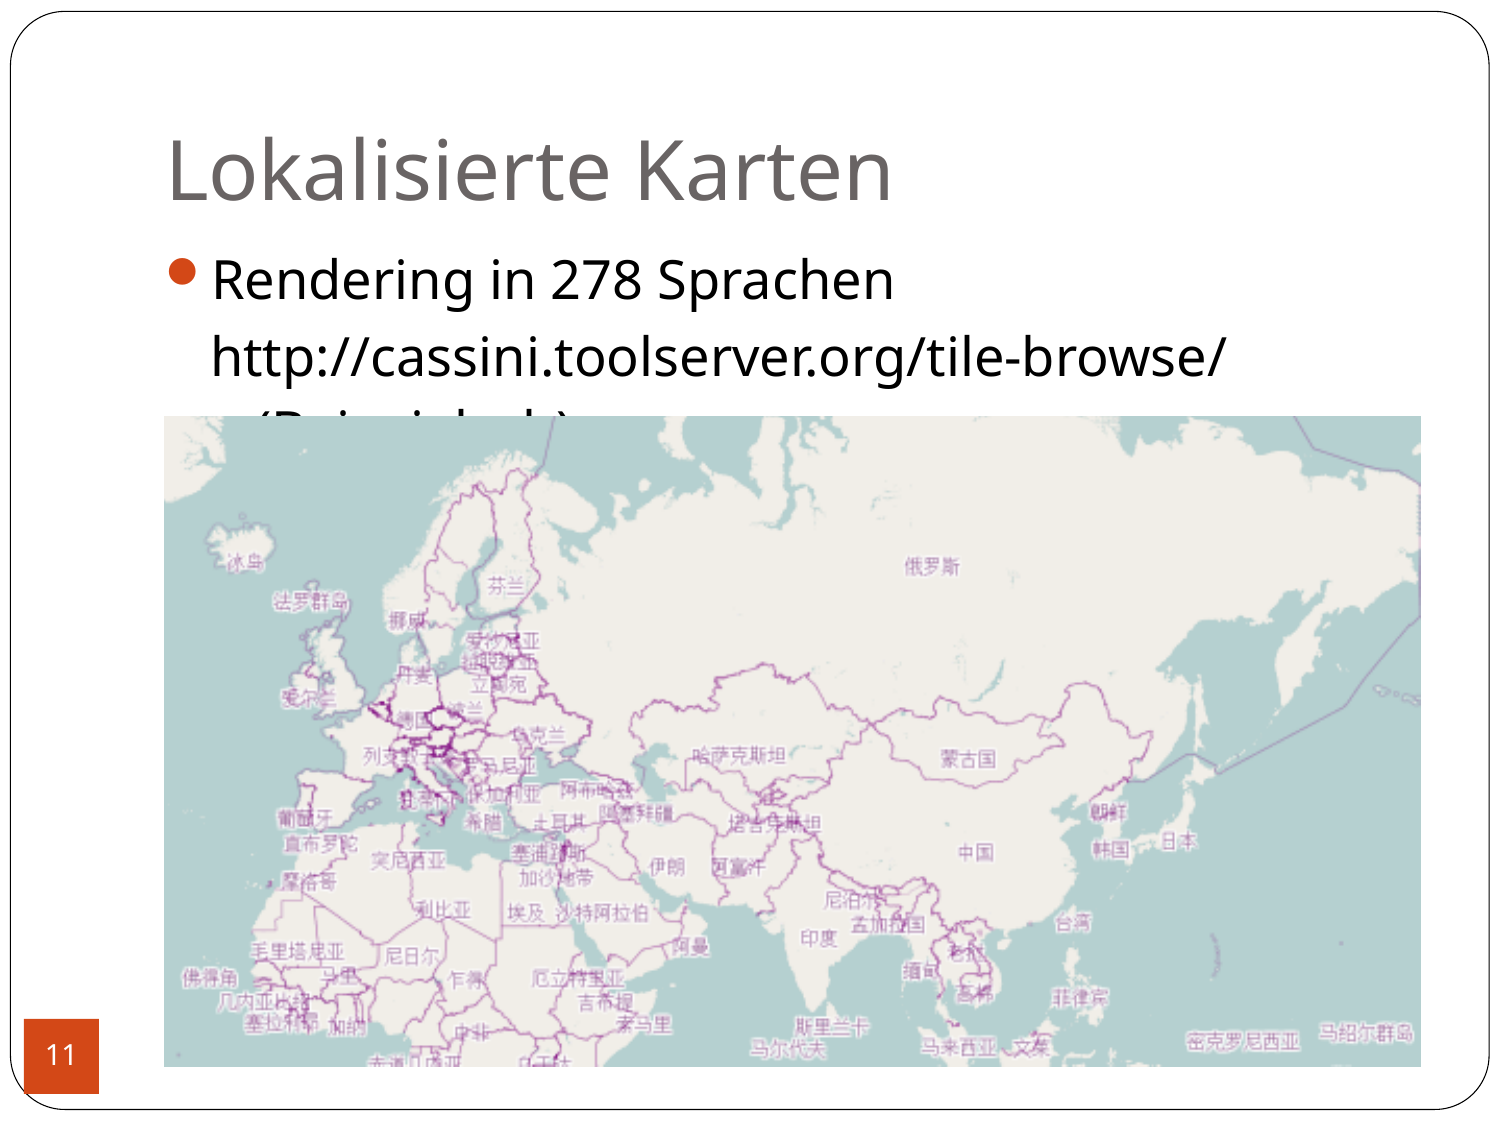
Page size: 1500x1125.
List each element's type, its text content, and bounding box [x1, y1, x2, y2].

list Rendering in 278 Sprachen http://cassini.toolserver.org/tile-browse/ (Beispiel: zh) [150, 237, 1426, 988]
text_box 11 [23, 1018, 99, 1094]
title Lokalisierte Karten [150, 45, 1426, 233]
picture [164, 416, 1421, 1067]
